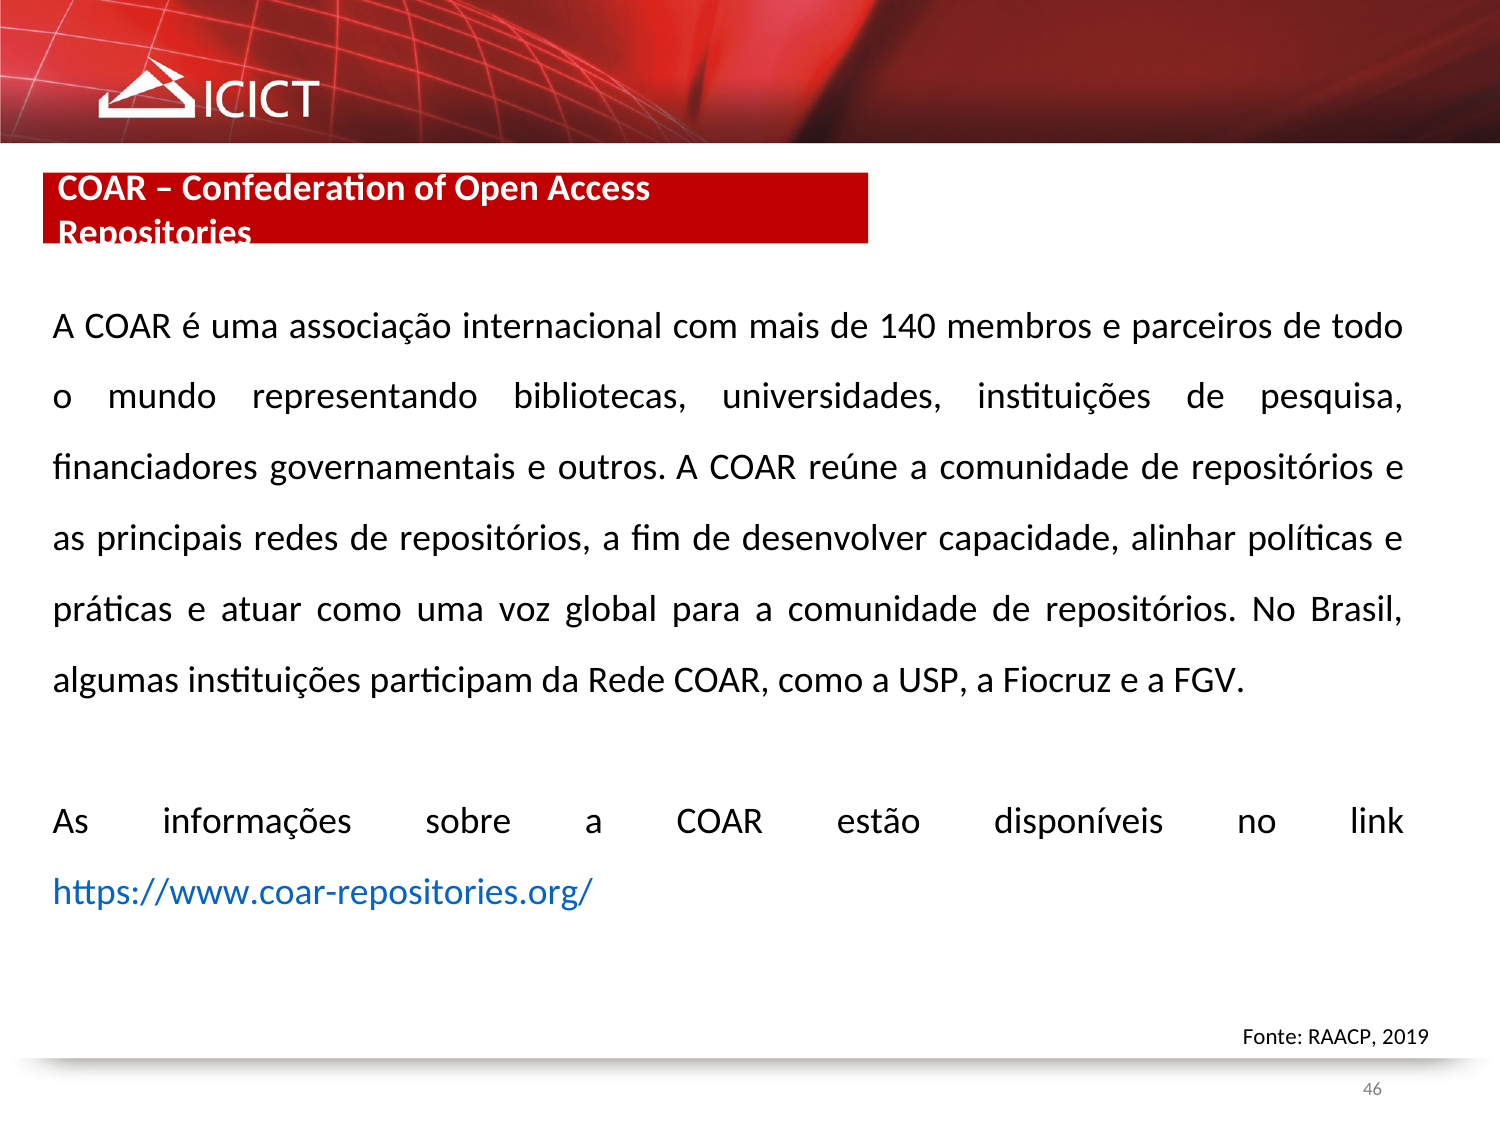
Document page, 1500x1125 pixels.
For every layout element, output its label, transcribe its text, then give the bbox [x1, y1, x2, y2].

text_box COAR – Confederation of Open Access Repositories [43, 172, 869, 244]
text_box A COAR é uma associação internacional com mais de 140 membros e parceiros de todo o mundo representando bibliotecas, universidades, instituições de pesquisa, financiadores governamentais e outros. A COAR reúne a comunidade de repositórios e as principais redes de repositórios, a fim de desenvolver capacidade, alinhar políticas e práticas e atuar como uma voz global para a comunidade de repositórios. No Brasil, algumas instituições participam da Rede COAR, como a USP, a Fiocruz e a FGV. As informações sobre a COAR estão disponíveis no link https://www.coar-repositories.org/ [37, 267, 1420, 920]
picture [0, 0, 1500, 1125]
text_box <número> [1059, 1057, 1397, 1118]
text_box Fonte: RAACP, 2019 [1228, 1013, 1474, 1057]
